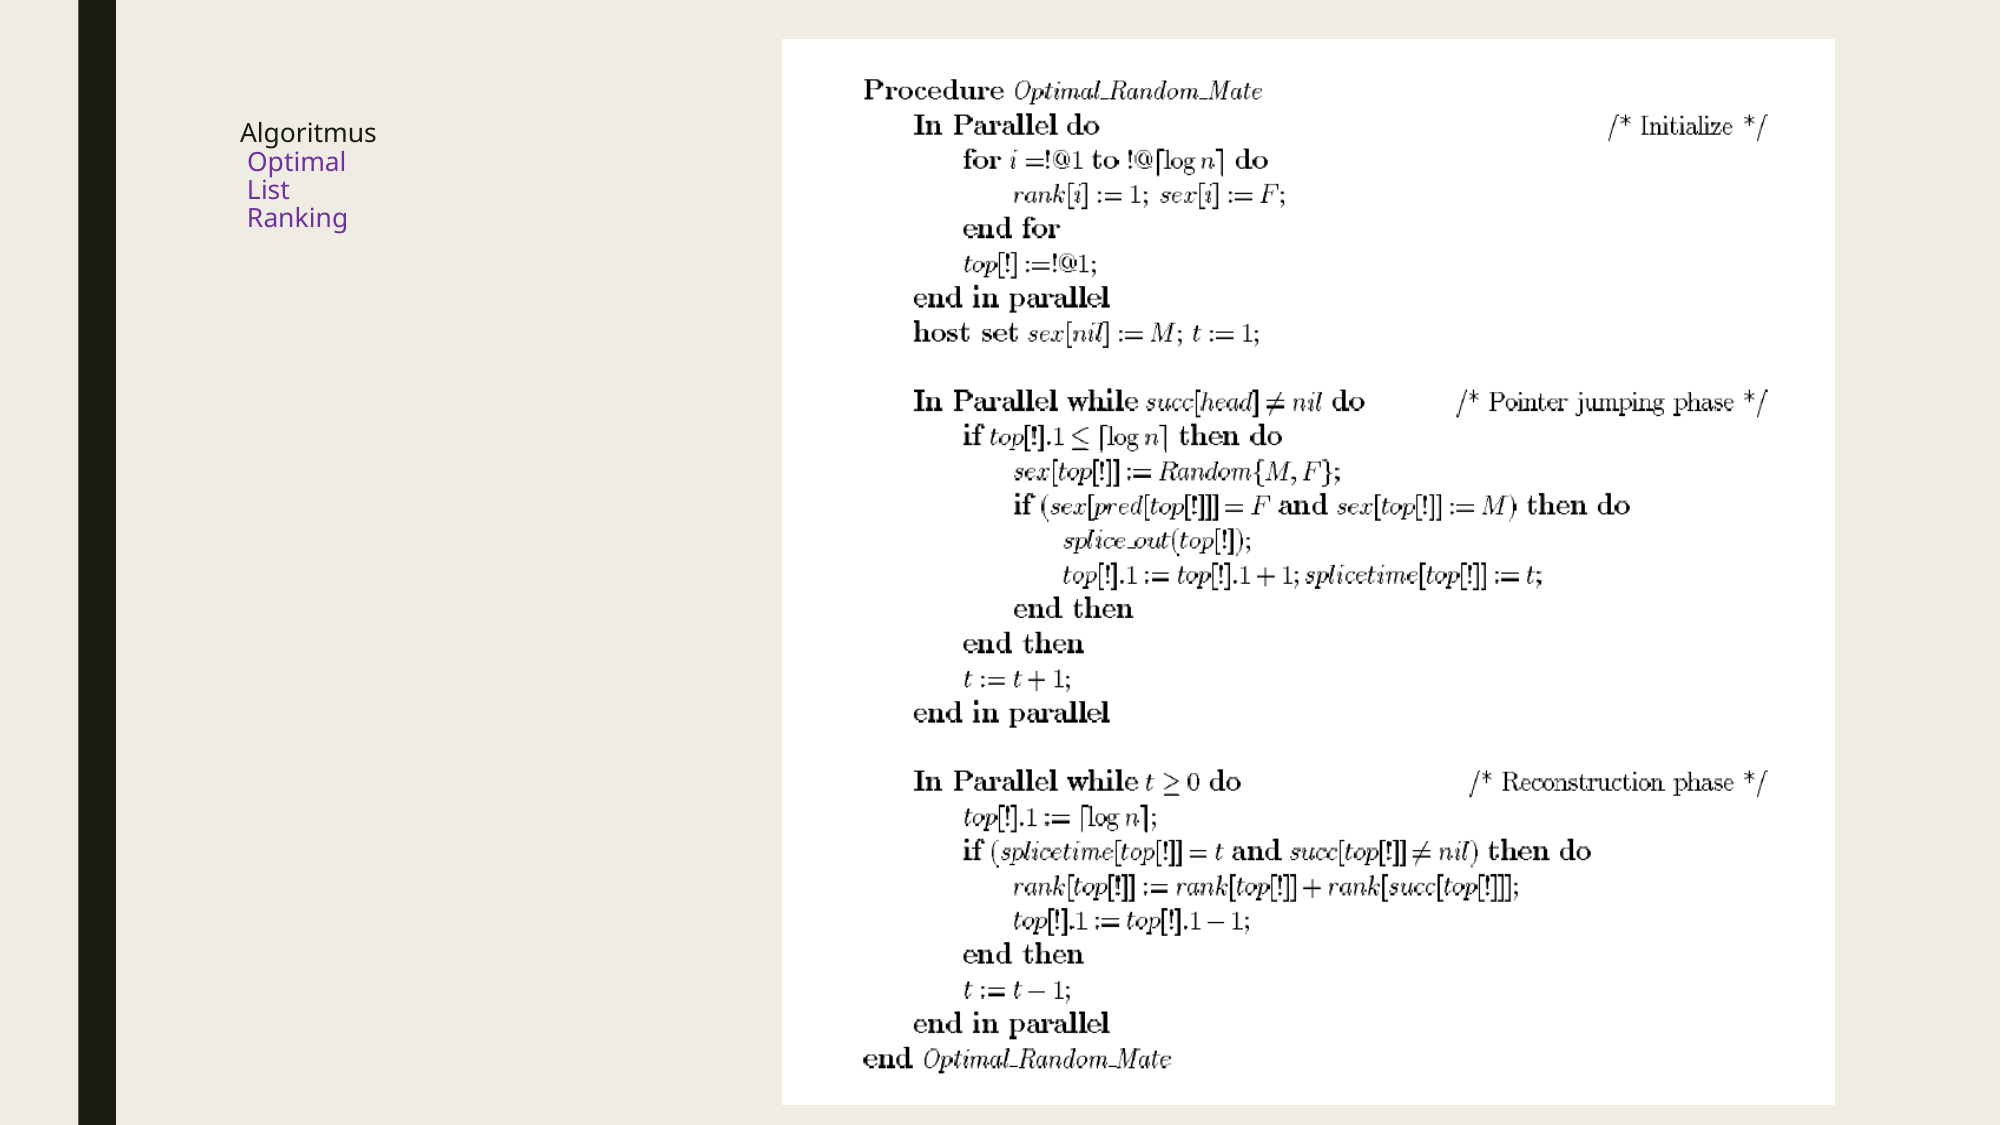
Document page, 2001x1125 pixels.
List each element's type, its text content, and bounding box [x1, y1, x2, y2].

picture [782, 39, 1835, 1105]
title Algoritmus Optimal List Ranking [225, 112, 768, 242]
